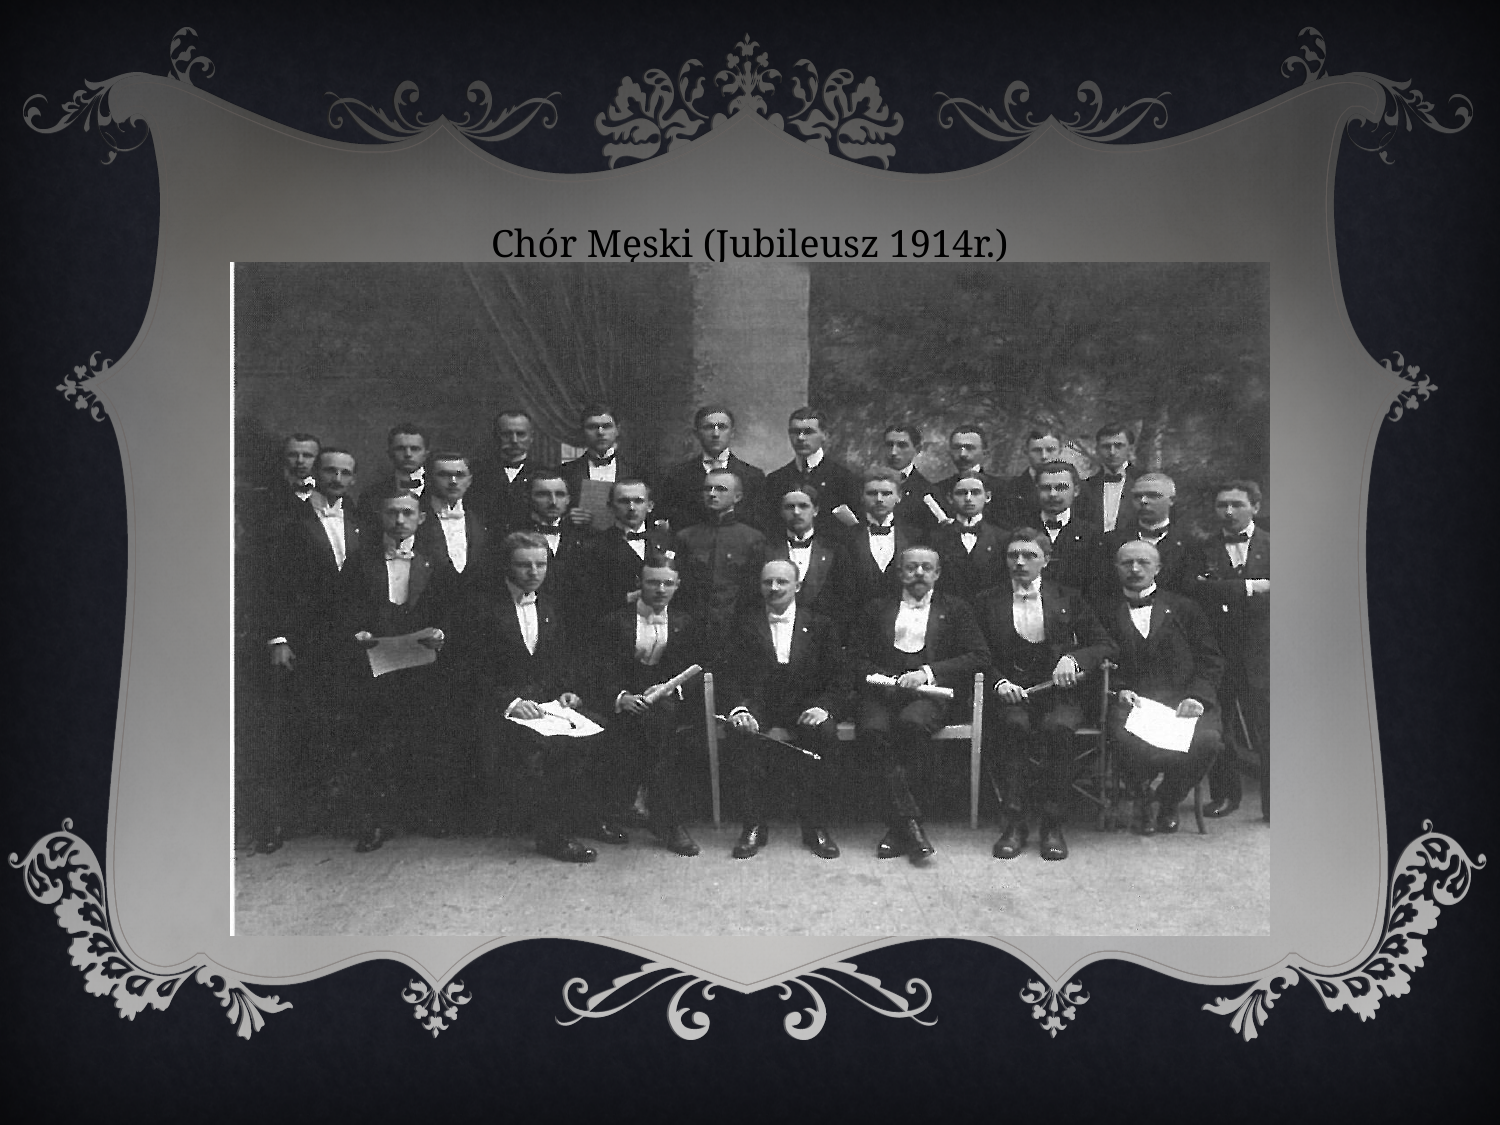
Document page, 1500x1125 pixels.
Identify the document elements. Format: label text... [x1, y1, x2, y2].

title Chór Męski (Jubileusz 1914r.) [225, 212, 1275, 255]
picture [0, 0, 1500, 1125]
list [225, 255, 1275, 929]
